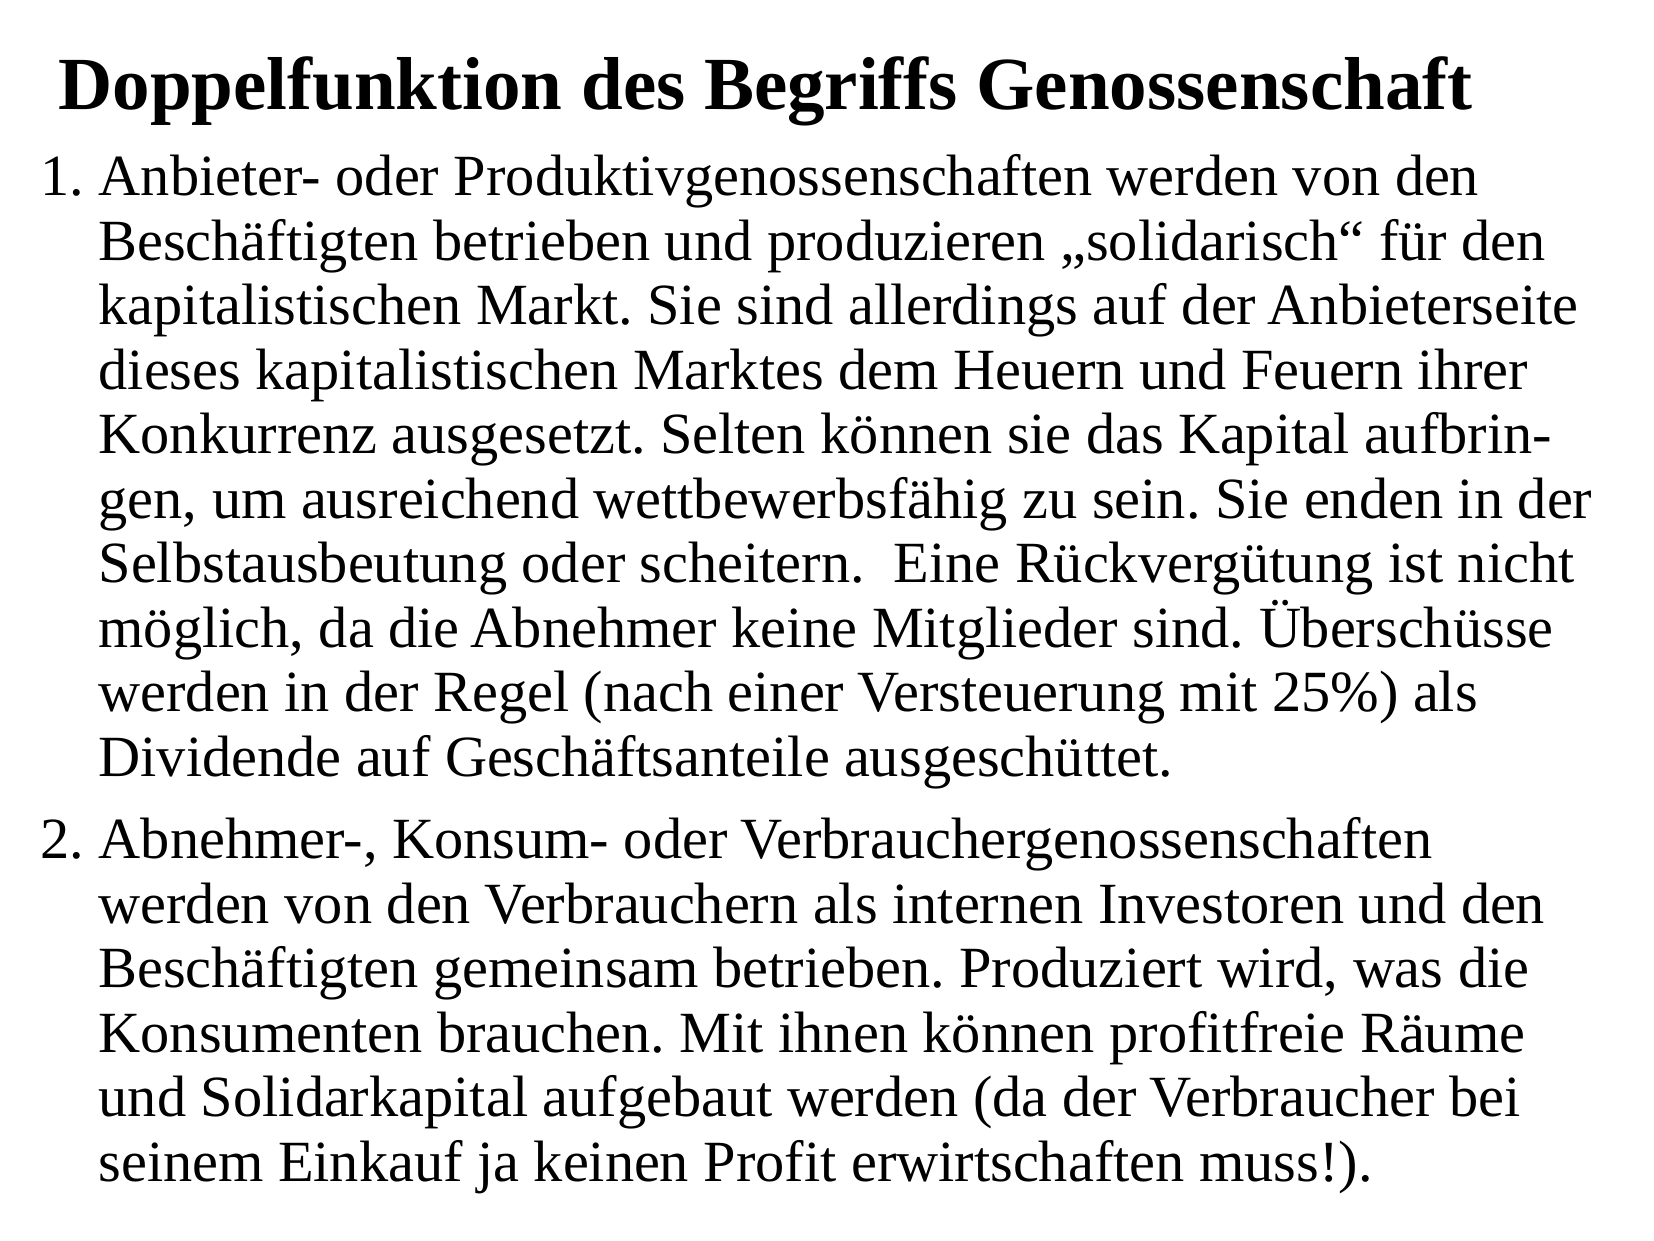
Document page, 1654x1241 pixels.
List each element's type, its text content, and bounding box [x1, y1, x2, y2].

text_box Doppelfunktion des Begriffs Genossenschaft Anbieter- oder Produktivgenossenschaften werden von den Beschäftigten betrieben und produzieren „solidarisch“ für den kapitalistischen Markt. Sie sind allerdings auf der Anbieterseite dieses kapitalistischen Marktes dem Heuern und Feuern ihrer Konkurrenz ausgesetzt. Selten können sie das Kapital aufbrin- gen, um ausreichend wettbewerbsfähig zu sein. Sie enden in der Selbstausbeutung oder scheitern. Eine Rückvergütung ist nicht möglich, da die Abnehmer keine Mitglieder sind. Überschüsse werden in der Regel (nach einer Versteuerung mit 25%) als Dividende auf Geschäftsanteile ausgeschüttet. Abnehmer-, Konsum- oder Verbrauchergenossenschaften werden von den Verbrauchern als internen Investoren und den Beschäftigten gemeinsam betrieben. Produziert wird, was die Konsumenten brauchen. Mit ihnen können profitfreie Räume und Solidarkapital aufgebaut werden (da der Verbraucher bei seinem Einkauf ja keinen Profit erwirtschaften muss!). [26, 35, 1621, 1211]
